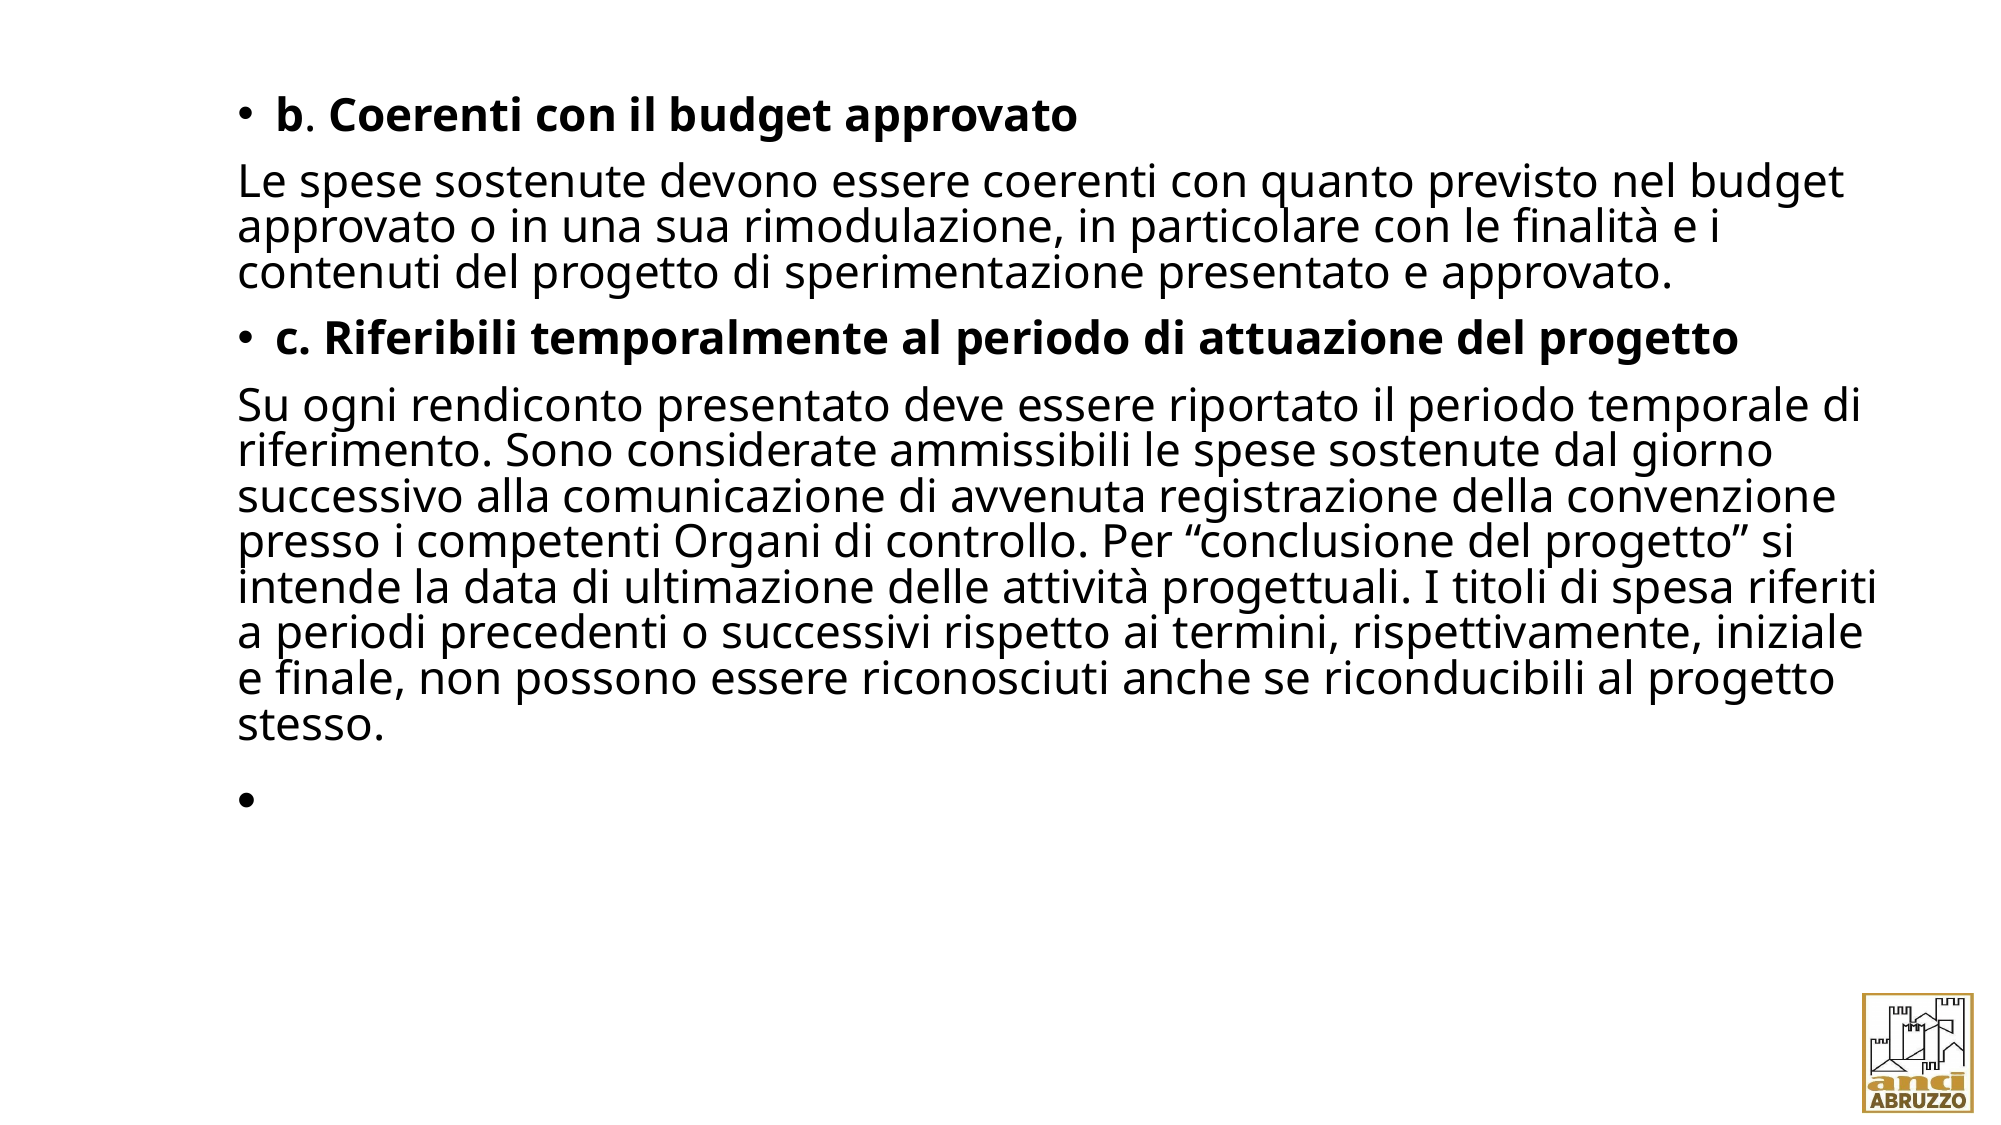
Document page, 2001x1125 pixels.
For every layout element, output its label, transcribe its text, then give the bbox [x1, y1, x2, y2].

list b. Coerenti con il budget approvato Le spese sostenute devono essere coerenti con quanto previsto nel budget approvato o in una sua rimodulazione, in particolare con le finalità e i contenuti del progetto di sperimentazione presentato e approvato. c. Riferibili temporalmente al periodo di attuazione del progetto Su ogni rendiconto presentato deve essere riportato il periodo temporale di riferimento. Sono considerate ammissibili le spese sostenute dal giorno successivo alla comunicazione di avvenuta registrazione della convenzione presso i competenti Organi di controllo. Per “conclusione del progetto” si intende la data di ultimazione delle attività progettuali. I titoli di spesa riferiti a periodi precedenti o successivi rispetto ai termini, rispettivamente, iniziale e finale, non possono essere riconosciuti anche se riconducibili al progetto stesso. [222, 87, 1907, 1067]
